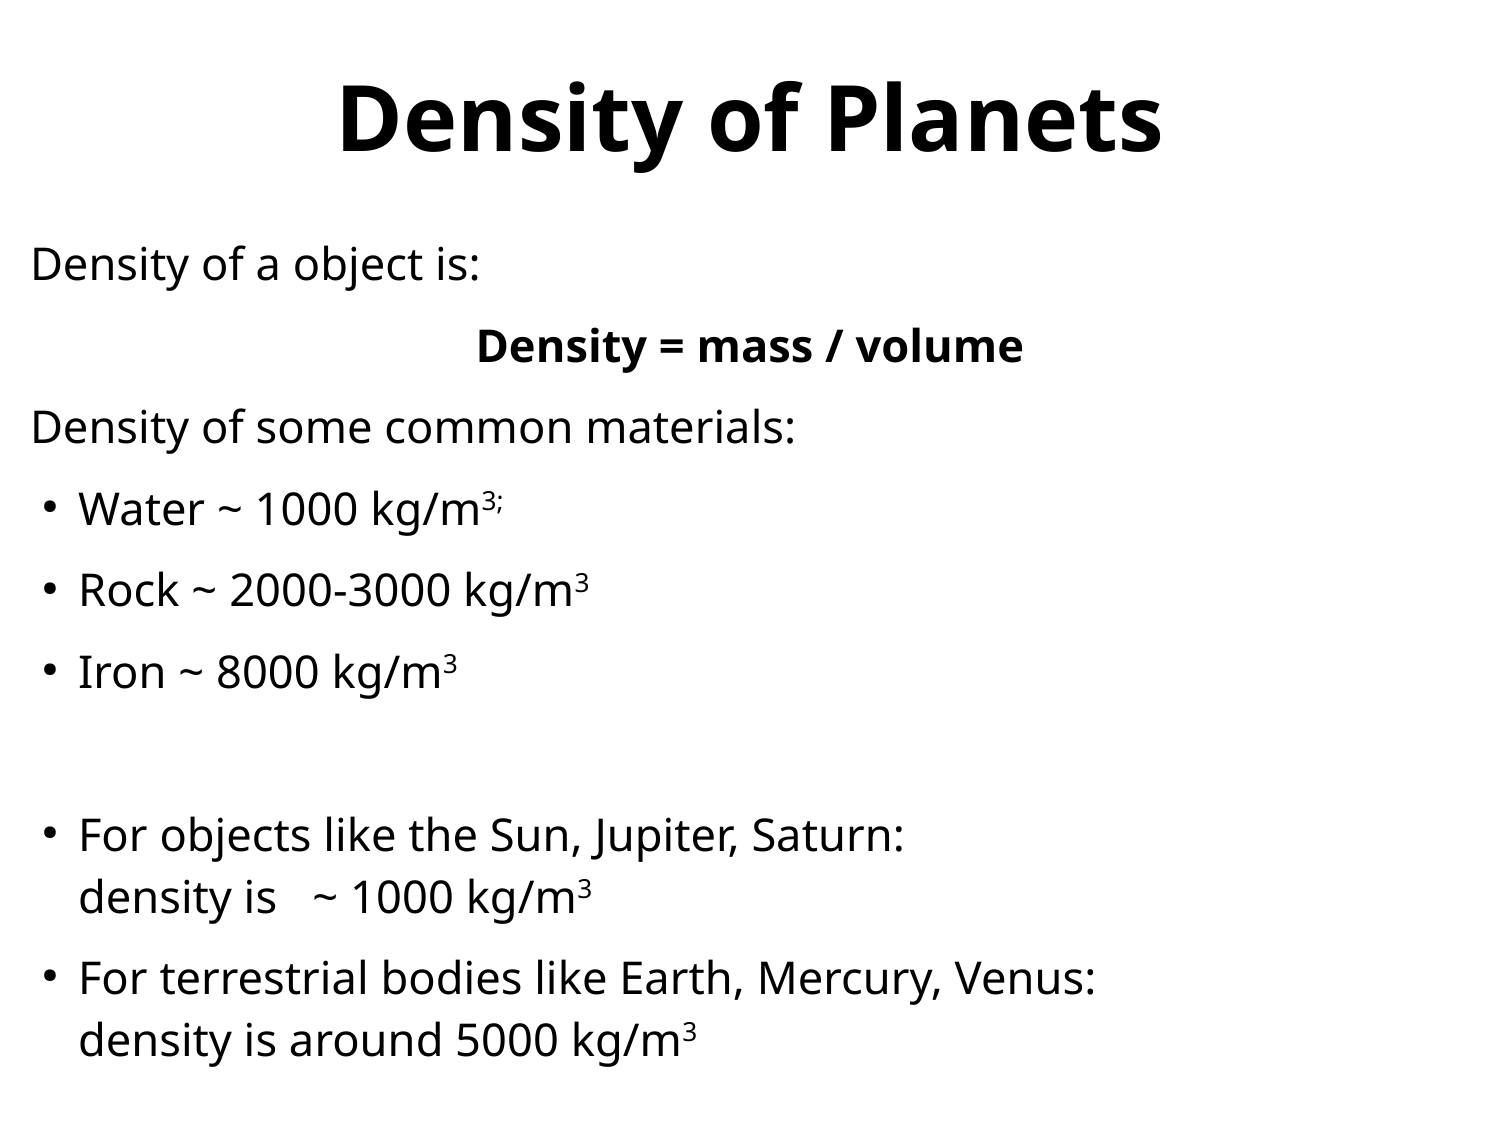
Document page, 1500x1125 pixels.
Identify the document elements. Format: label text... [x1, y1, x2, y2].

list Density of a object is: Density = mass / volume Density of some common materials: Water ~ 1000 kg/m3; Rock ~ 2000-3000 kg/m3 Iron ~ 8000 kg/m3 For objects like the Sun, Jupiter, Saturn: density is ~ 1000 kg/m3 For terrestrial bodies like Earth, Mercury, Venus: density is around 5000 kg/m3 [30, 232, 1471, 1075]
title Density of Planets [30, 22, 1471, 210]
